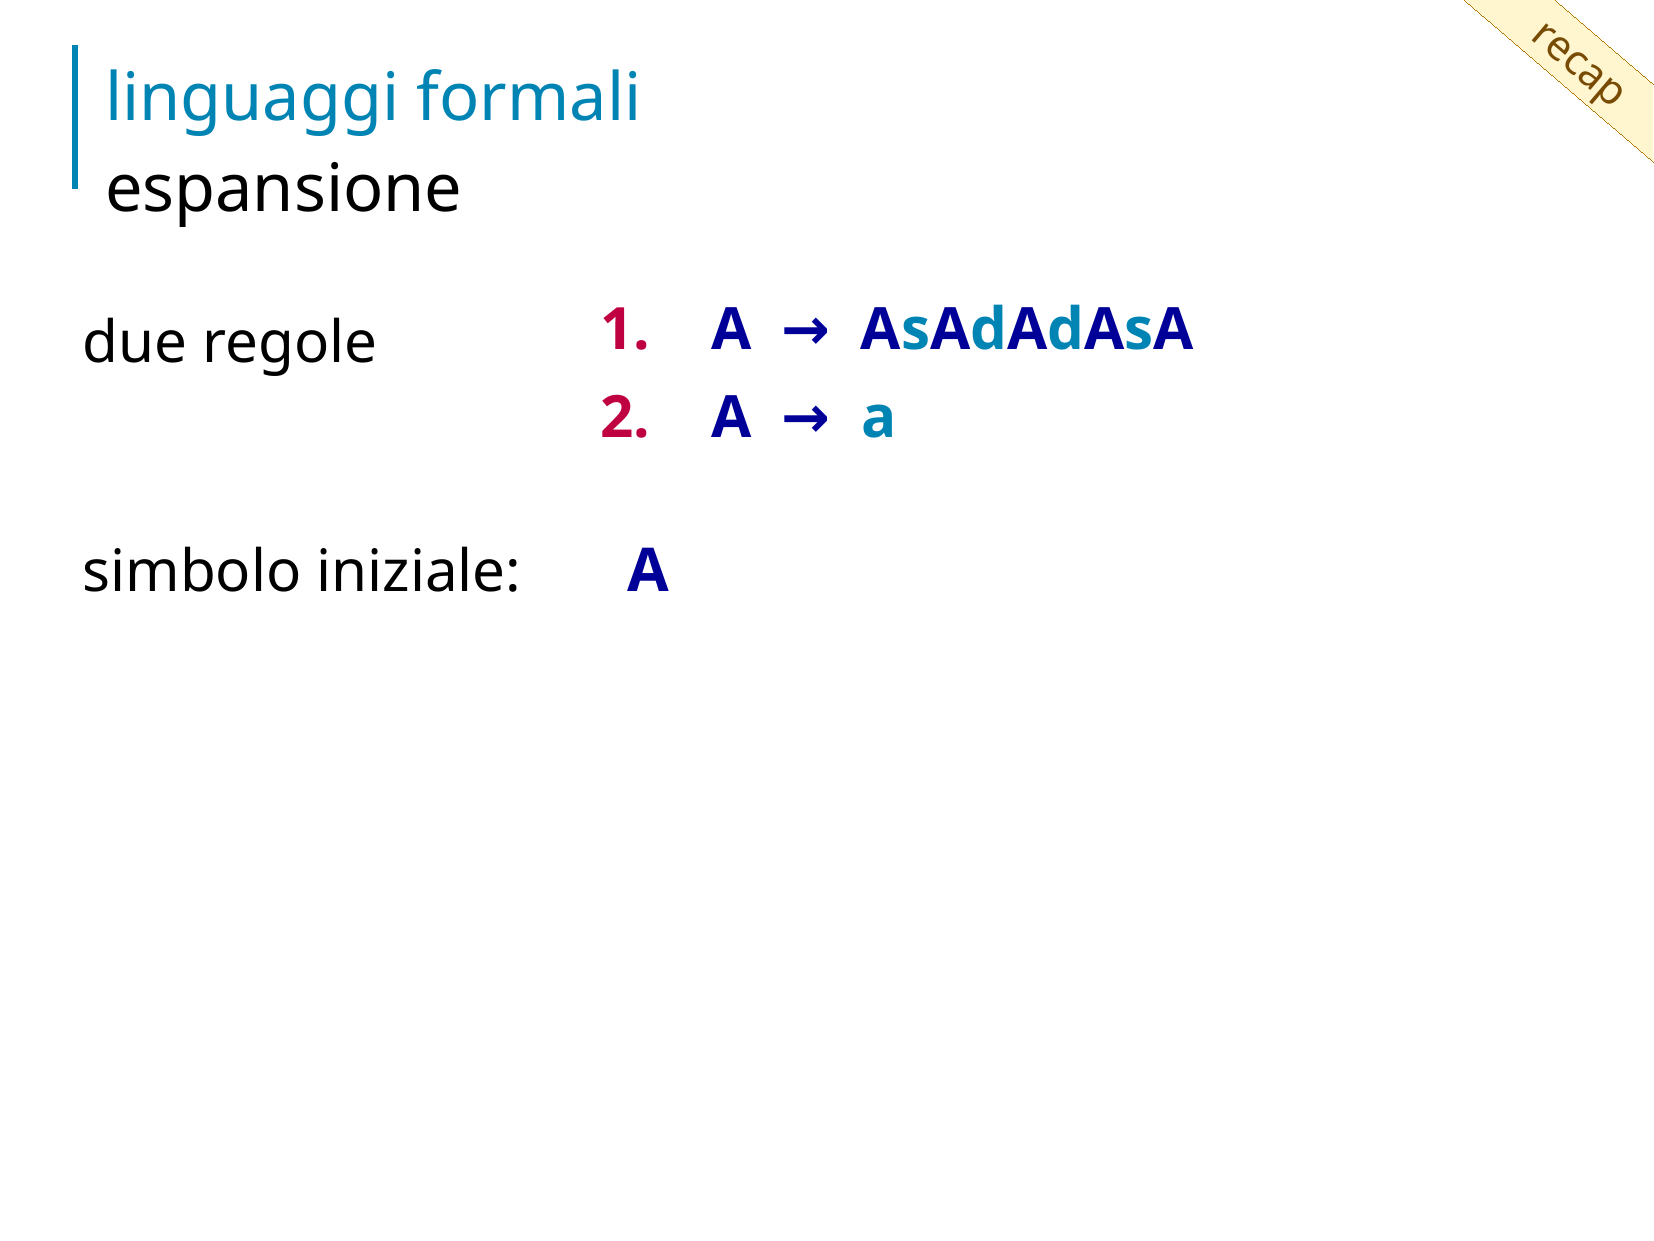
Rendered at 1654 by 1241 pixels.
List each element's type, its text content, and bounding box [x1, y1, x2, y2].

text_box recap [1464, 0, 1654, 163]
list due regole simbolo iniziale: A [82, 300, 1571, 1126]
title linguaggi formali espansione [105, 49, 1571, 200]
text_box 2. A → a [585, 370, 1366, 461]
text_box 1. A → AsAdAdAsA [585, 281, 1381, 372]
